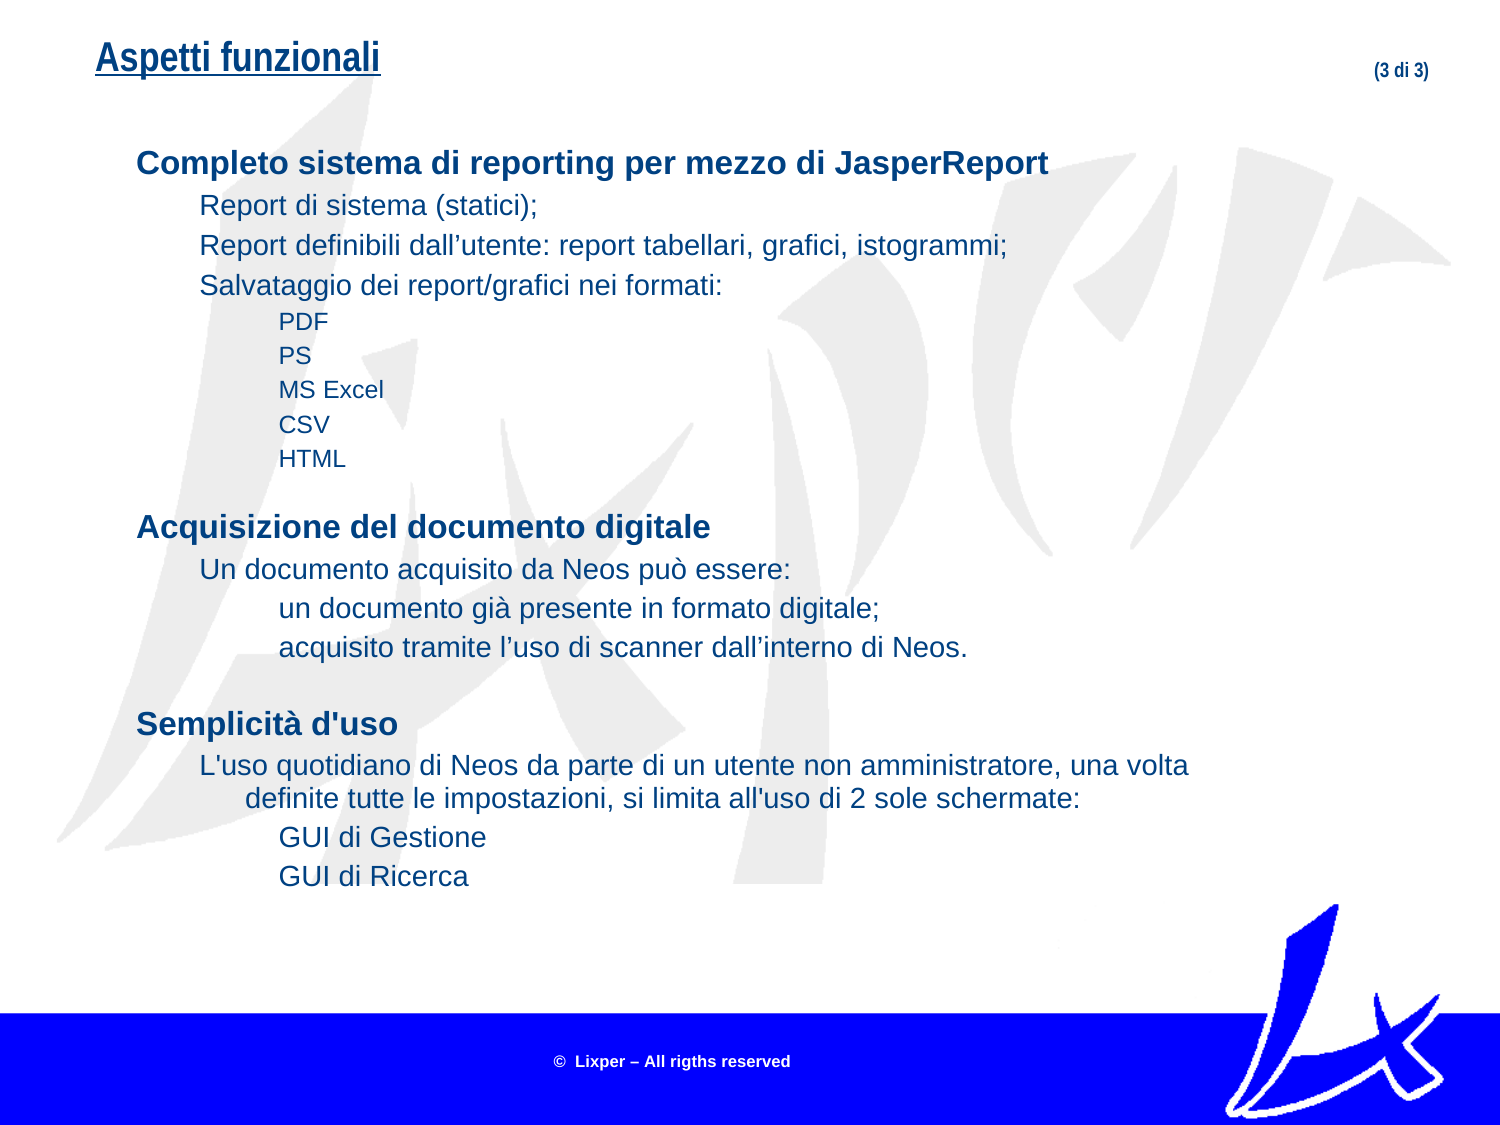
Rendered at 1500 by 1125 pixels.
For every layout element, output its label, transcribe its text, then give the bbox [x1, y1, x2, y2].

picture [0, 0, 1500, 1125]
title (3 di 3) [1359, 54, 1473, 98]
list Completo sistema di reporting per mezzo di JasperReport Report di sistema (statici); Report definibili dall’utente: report tabellari, grafici, istogrammi; Salvataggio dei report/grafici nei formati: PDF PS MS Excel CSV HTML Acquisizione del documento digitale Un documento acquisito da Neos può essere: un documento già presente in formato digitale; acquisito tramite l’uso di scanner dall’interno di Neos. Semplicità d'uso L'uso quotidiano di Neos da parte di un utente non amministratore, una volta definite tutte le impostazioni, si limita all'uso di 2 sole schermate: GUI di Gestione GUI di Ricerca [121, 136, 1247, 979]
title Aspetti funzionali [80, 33, 1266, 114]
